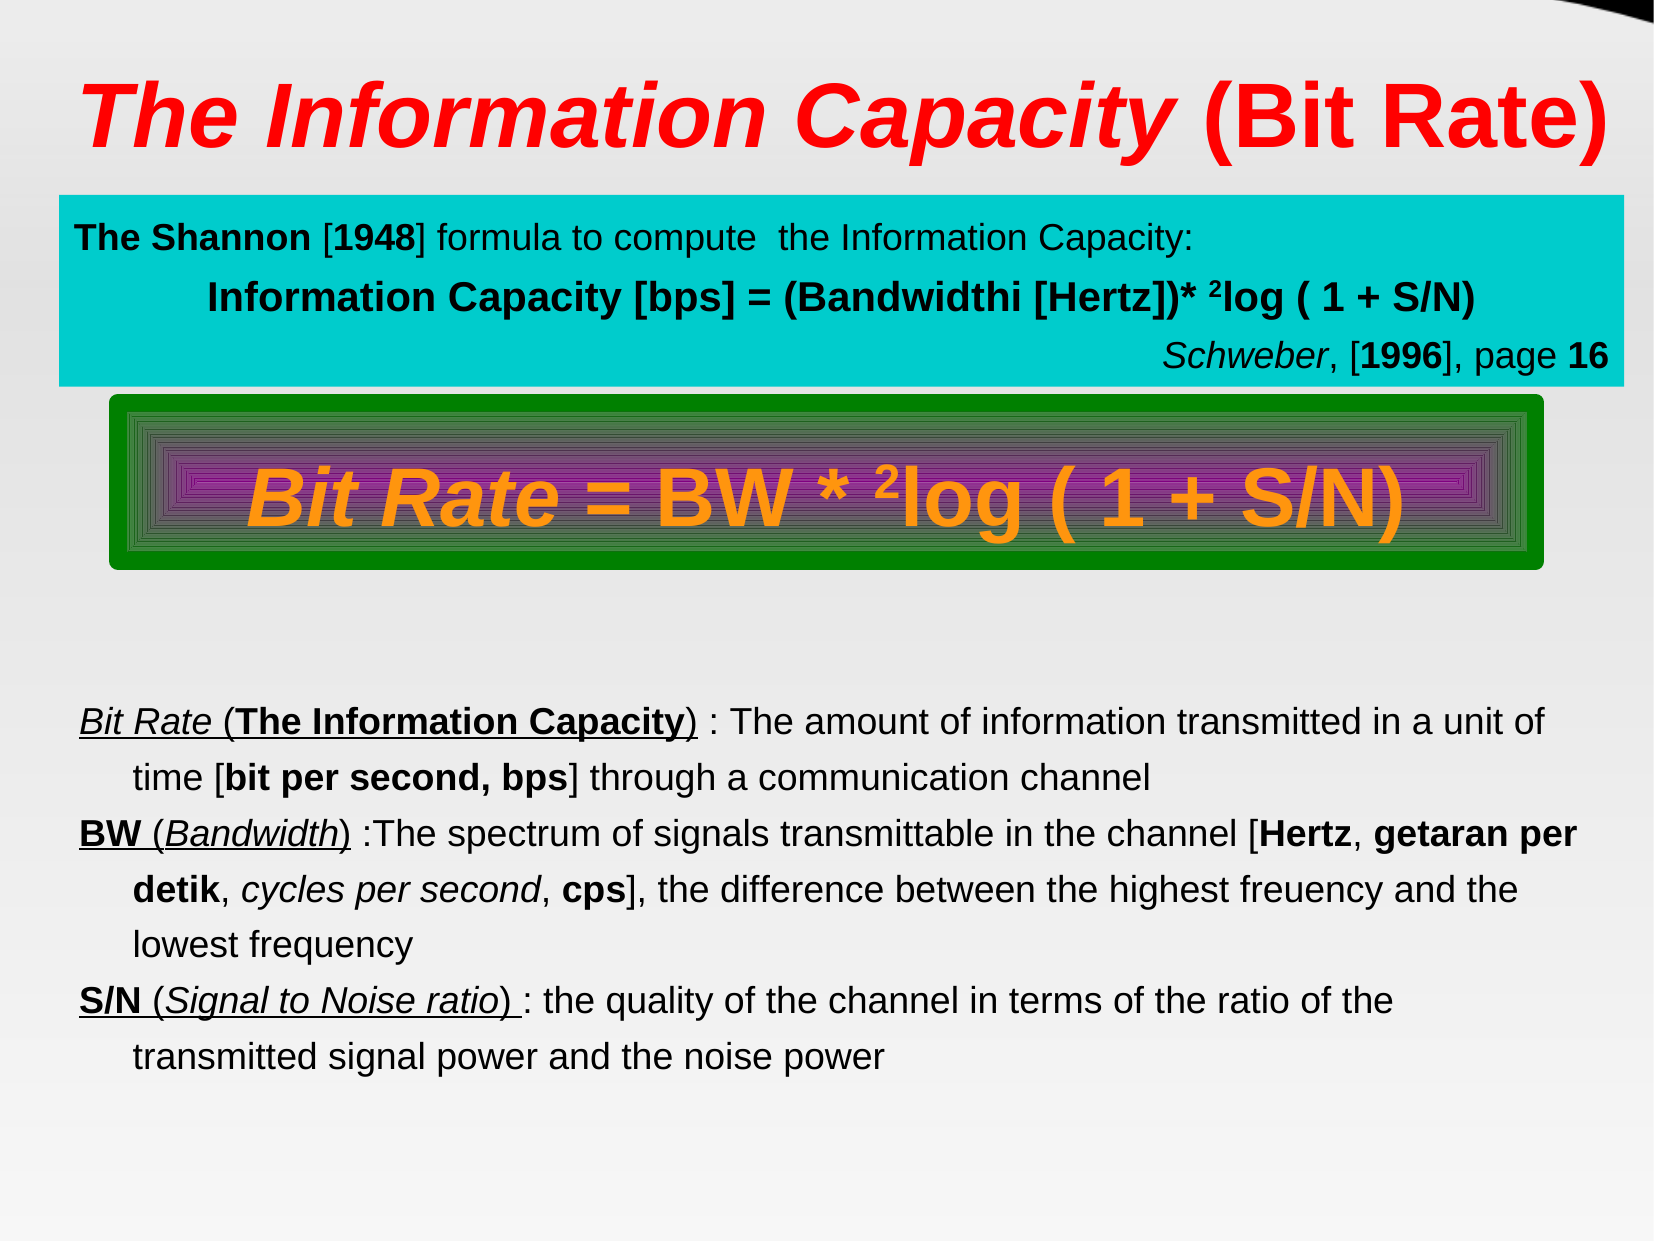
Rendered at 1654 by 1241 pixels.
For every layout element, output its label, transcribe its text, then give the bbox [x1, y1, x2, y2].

text_box Bit Rate = BW * 2log ( 1 + S/N)‏ [118, 402, 1536, 562]
text_box Bit Rate (The Information Capacity) : The amount of information transmitted in a unit of time [bit per second, bps] through a communication channel BW (Bandwidth) :The spectrum of signals transmittable in the channel [Hertz, getaran per detik, cycles per second, cps], the difference between the highest freuency and the lowest frequency S/N (Signal to Noise ratio) : the quality of the channel in terms of the ratio of the transmitted signal power and the noise power [59, 679, 1595, 1147]
text_box The Shannon [1948] formula to compute the Information Capacity: Information Capacity [bps] = (Bandwidthi [Hertz])* 2log ( 1 + S/N)‏ Schweber, [1996], page 16 [59, 194, 1625, 387]
title The Information Capacity (Bit Rate)‏ [76, 7, 1654, 200]
picture [0, 0, 1654, 1241]
